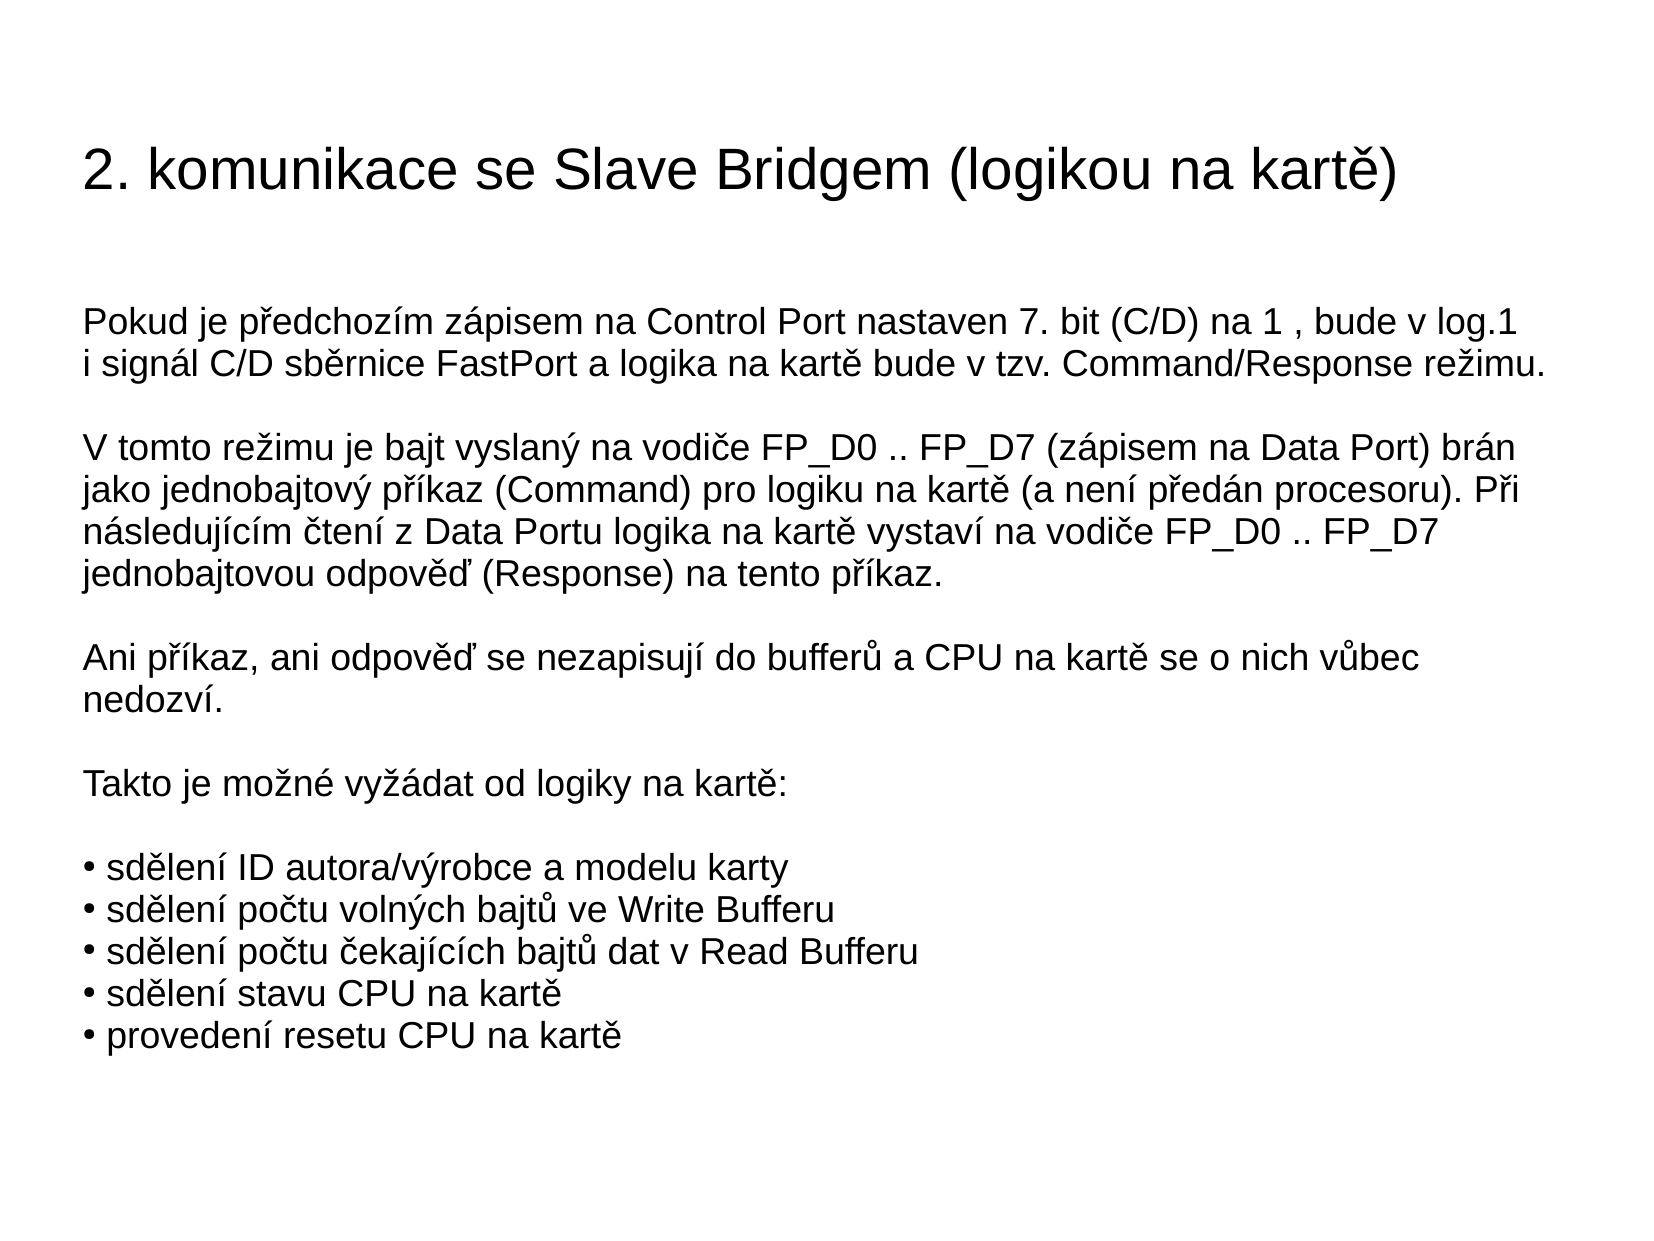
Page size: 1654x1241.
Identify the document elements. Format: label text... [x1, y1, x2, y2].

title 2. komunikace se Slave Bridgem (logikou na kartě) [82, 56, 1571, 250]
subtitle Pokud je předchozím zápisem na Control Port nastaven 7. bit (C/D) na 1 , bude v log.1 i signál C/D sběrnice FastPort a logika na kartě bude v tzv. Command/Response režimu. V tomto režimu je bajt vyslaný na vodiče FP_D0 .. FP_D7 (zápisem na Data Port) brán jako jednobajtový příkaz (Command) pro logiku na kartě (a není předán procesoru). Při následujícím čtení z Data Portu logika na kartě vystaví na vodiče FP_D0 .. FP_D7 jednobajtovou odpověď (Response) na tento příkaz. Ani příkaz, ani odpověď se nezapisují do bufferů a CPU na kartě se o nich vůbec nedozví. Takto je možné vyžádat od logiky na kartě: sdělení ID autora/výrobce a modelu karty sdělení počtu volných bajtů ve Write Bufferu sdělení počtu čekajících bajtů dat v Read Bufferu sdělení stavu CPU na kartě provedení resetu CPU na kartě [82, 297, 1571, 1102]
